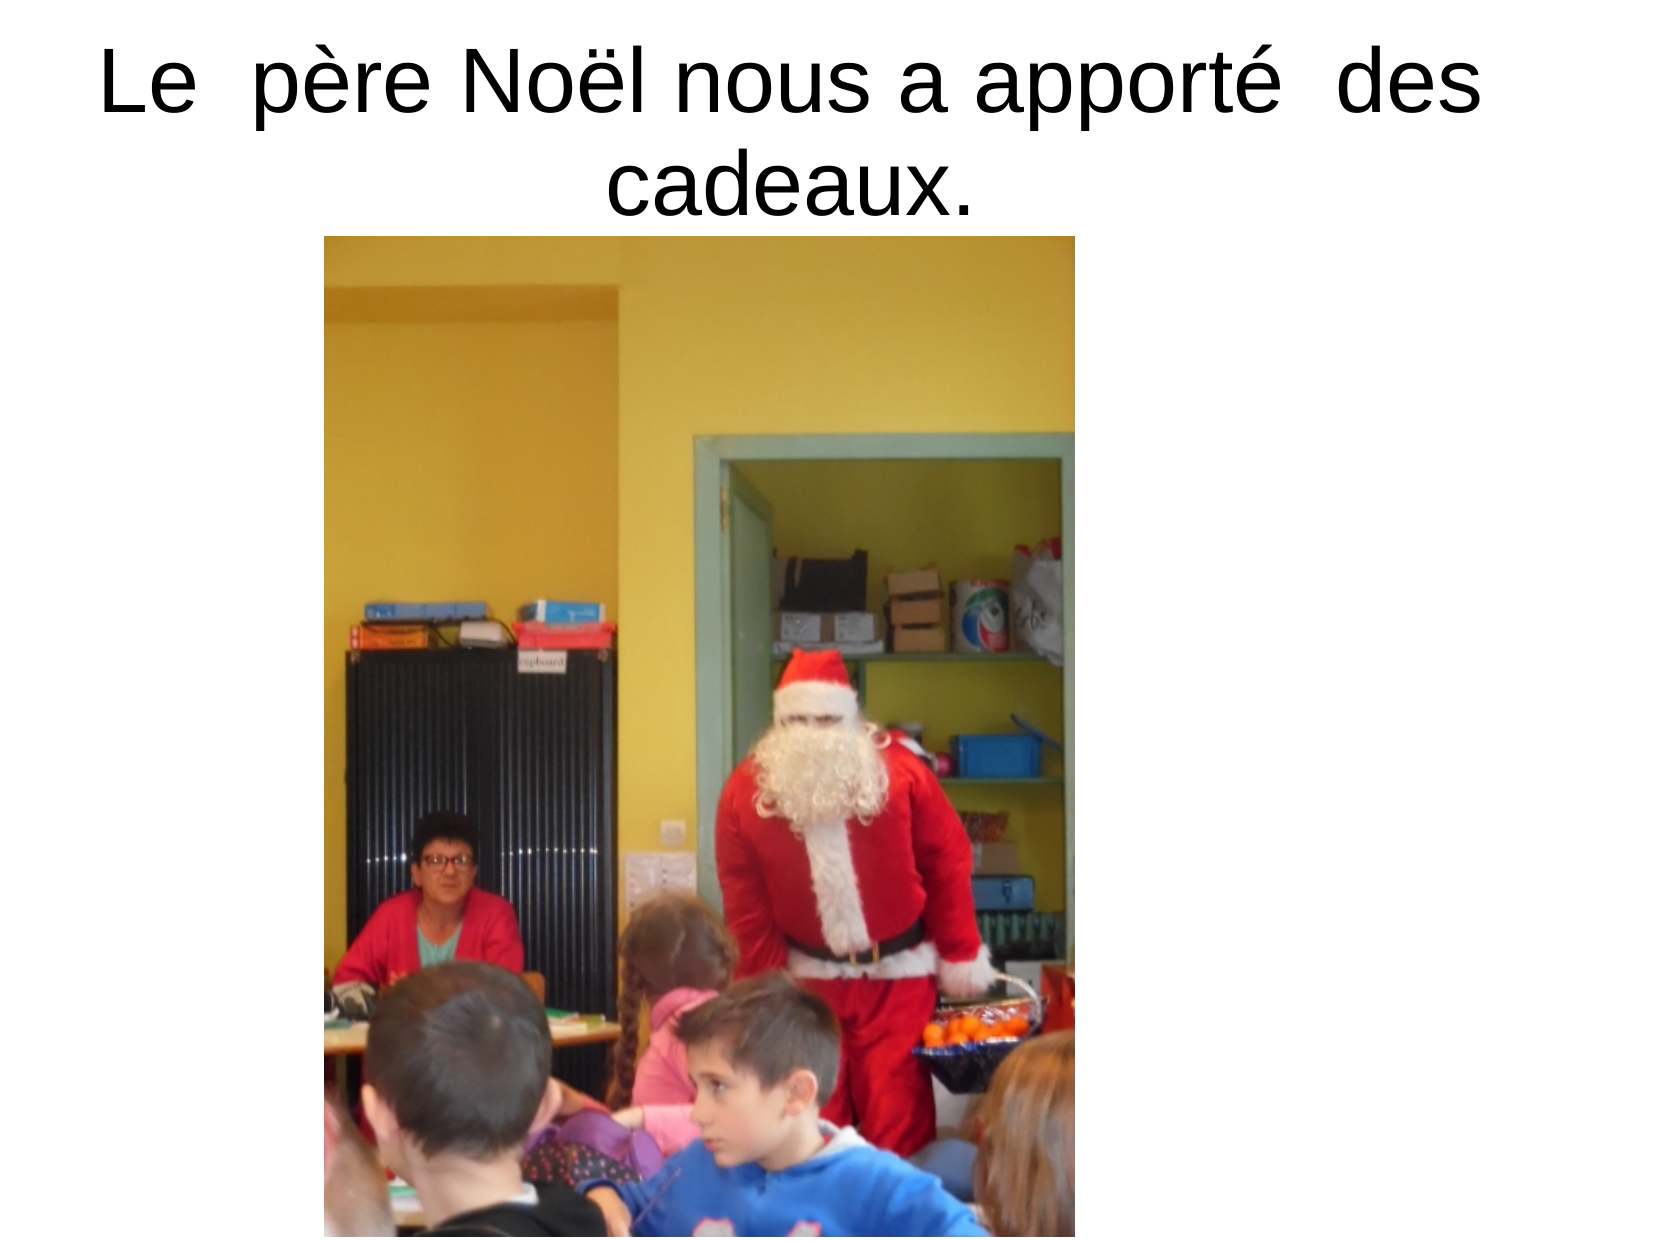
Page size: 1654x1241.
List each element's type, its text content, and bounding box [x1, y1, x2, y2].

title Le père Noël nous a apporté des cadeaux. [47, 29, 1536, 338]
picture [324, 236, 1075, 1237]
